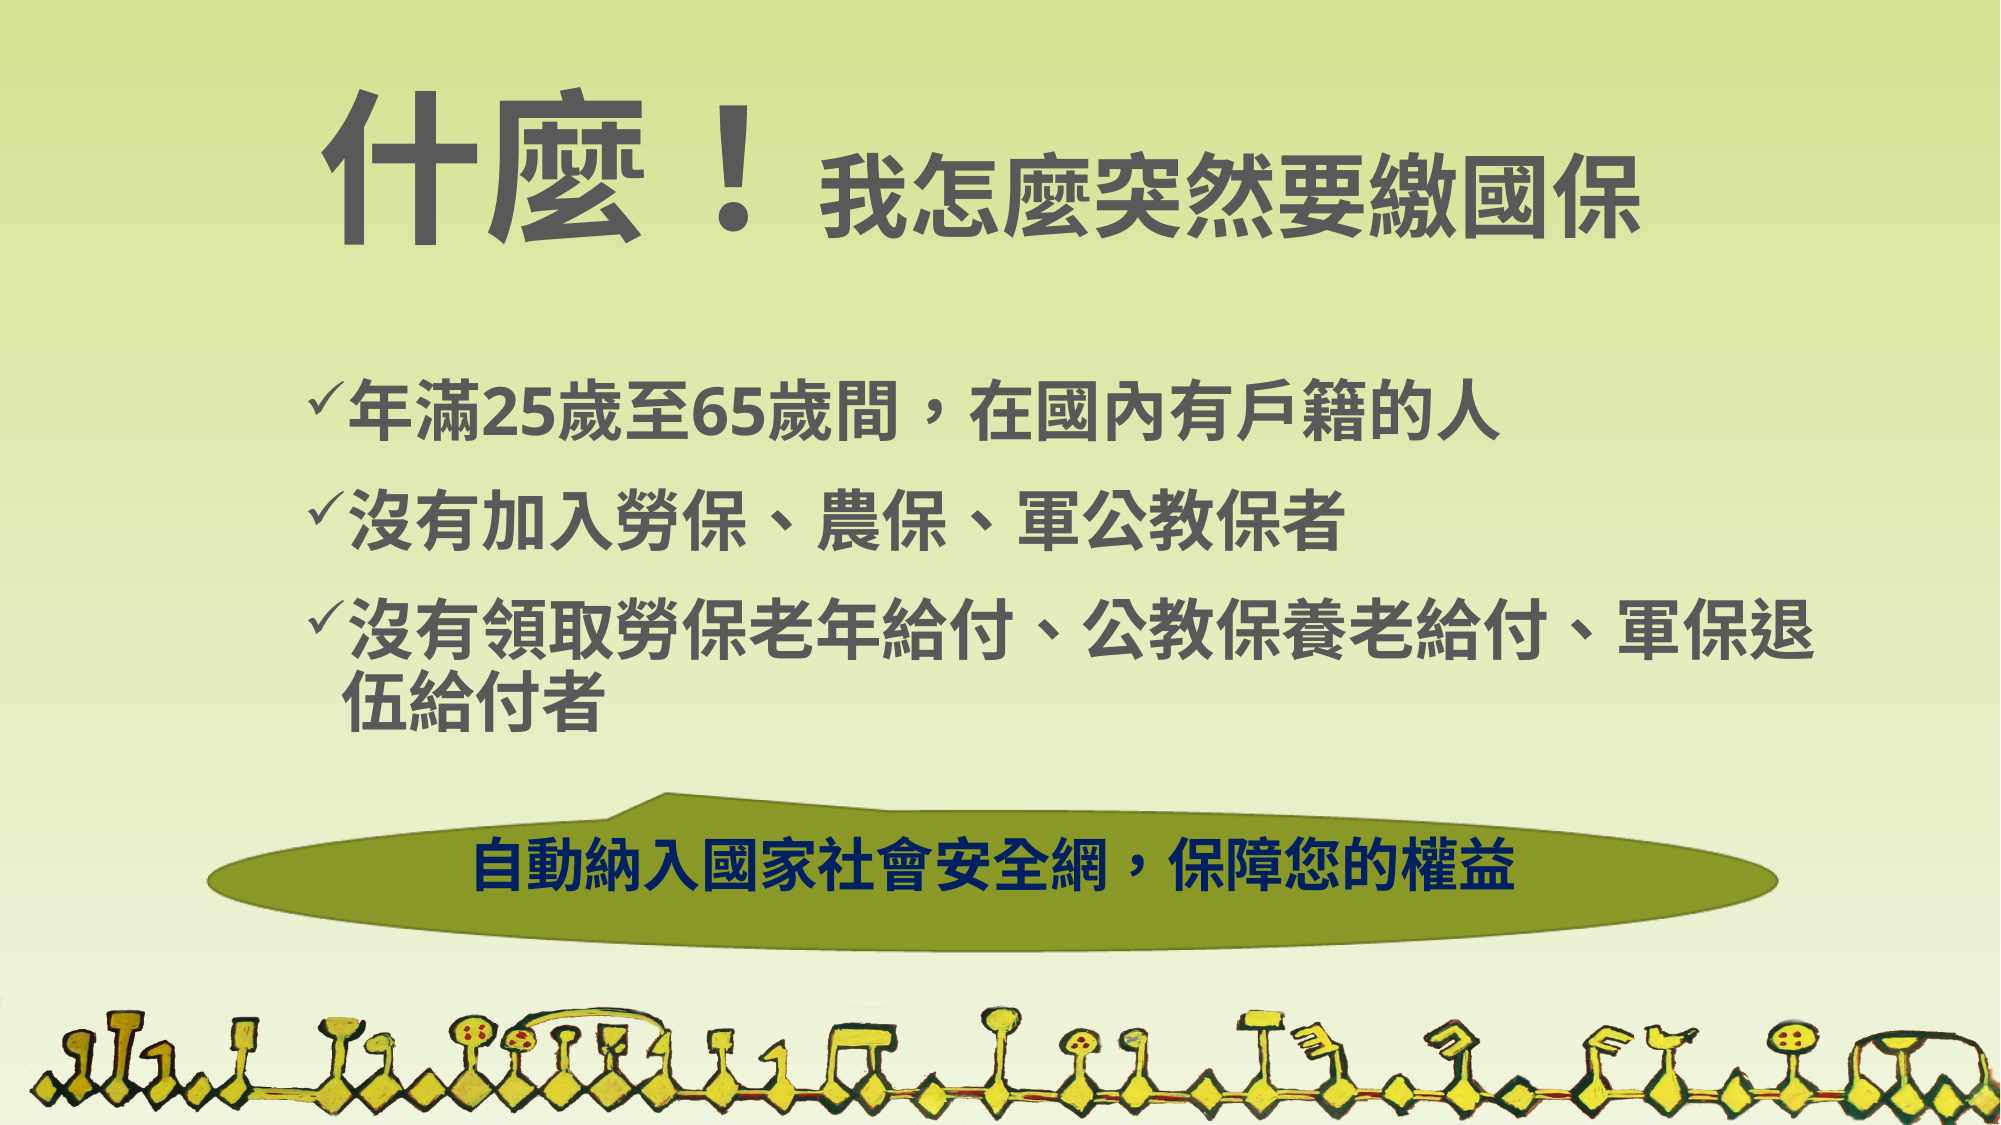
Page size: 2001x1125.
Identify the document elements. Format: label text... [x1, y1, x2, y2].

list 年滿25歲至65歲間，在國內有戶籍的人 沒有加入勞保、農保、軍公教保者 沒有領取勞保老年給付、公教保養老給付、軍保退伍給付者 [289, 363, 1827, 844]
title 什麼！我怎麼突然要繳國保 [309, 0, 1848, 281]
picture [204, 790, 1780, 954]
text_box 自動納入國家社會安全網，保障您的權益 [438, 814, 1547, 913]
picture [0, 992, 2001, 1125]
